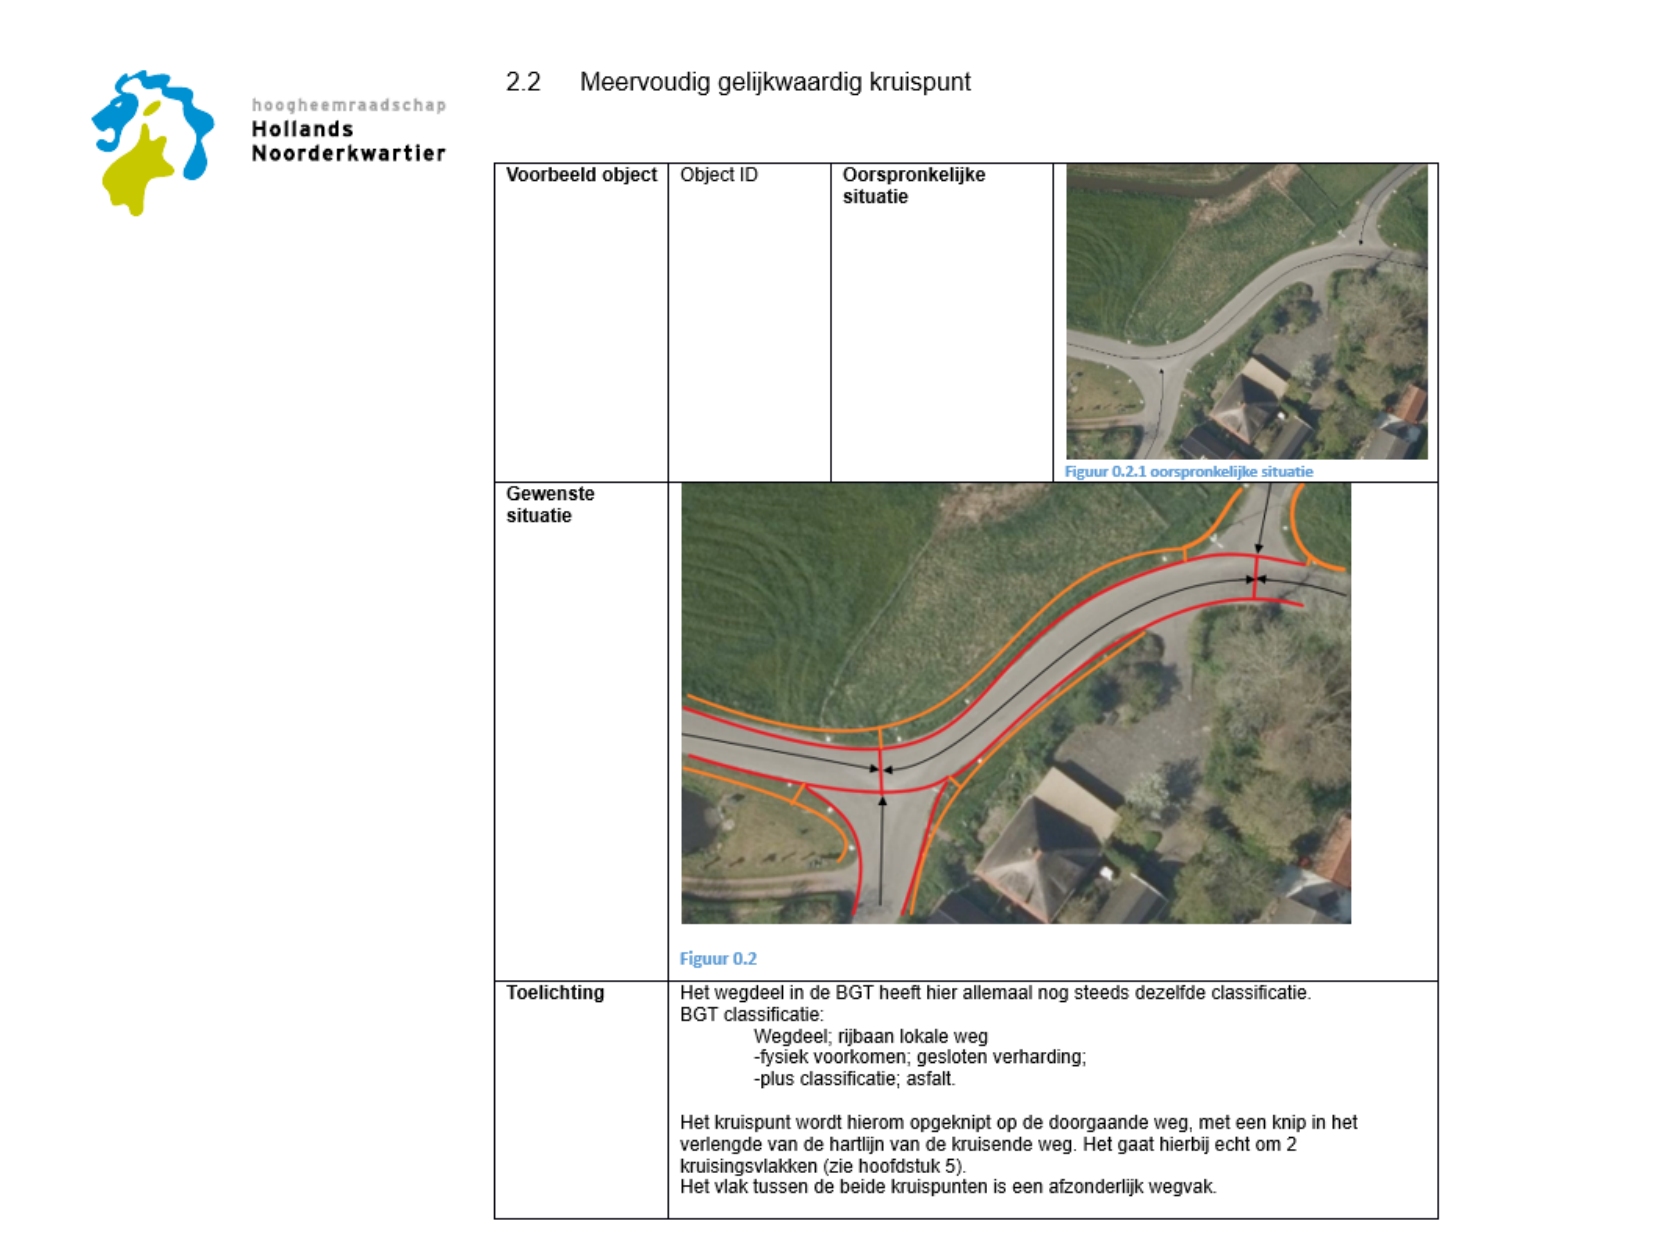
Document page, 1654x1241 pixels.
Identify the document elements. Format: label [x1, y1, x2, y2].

picture [59, 47, 1458, 1234]
